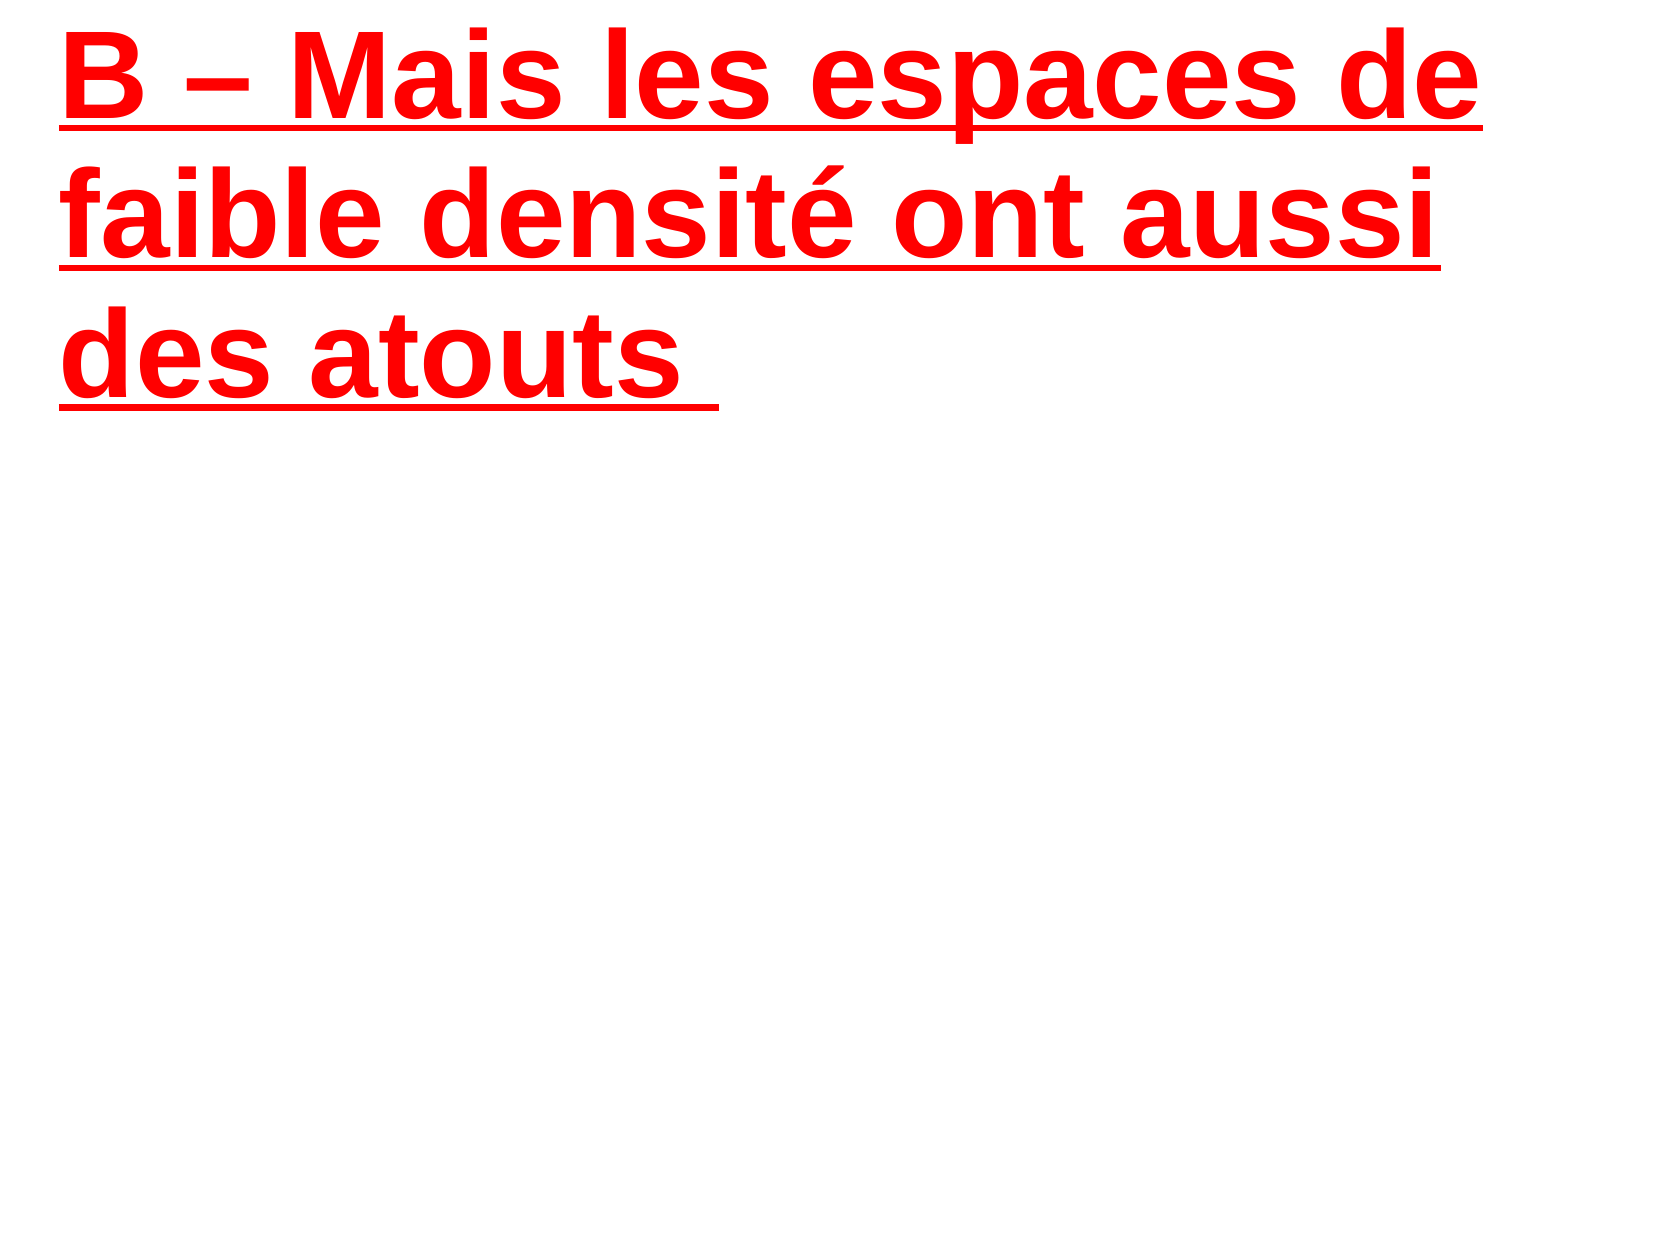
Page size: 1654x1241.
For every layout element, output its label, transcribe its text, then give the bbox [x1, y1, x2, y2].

title B – Mais les espaces de faible densité ont aussi des atouts [59, 4, 1607, 425]
